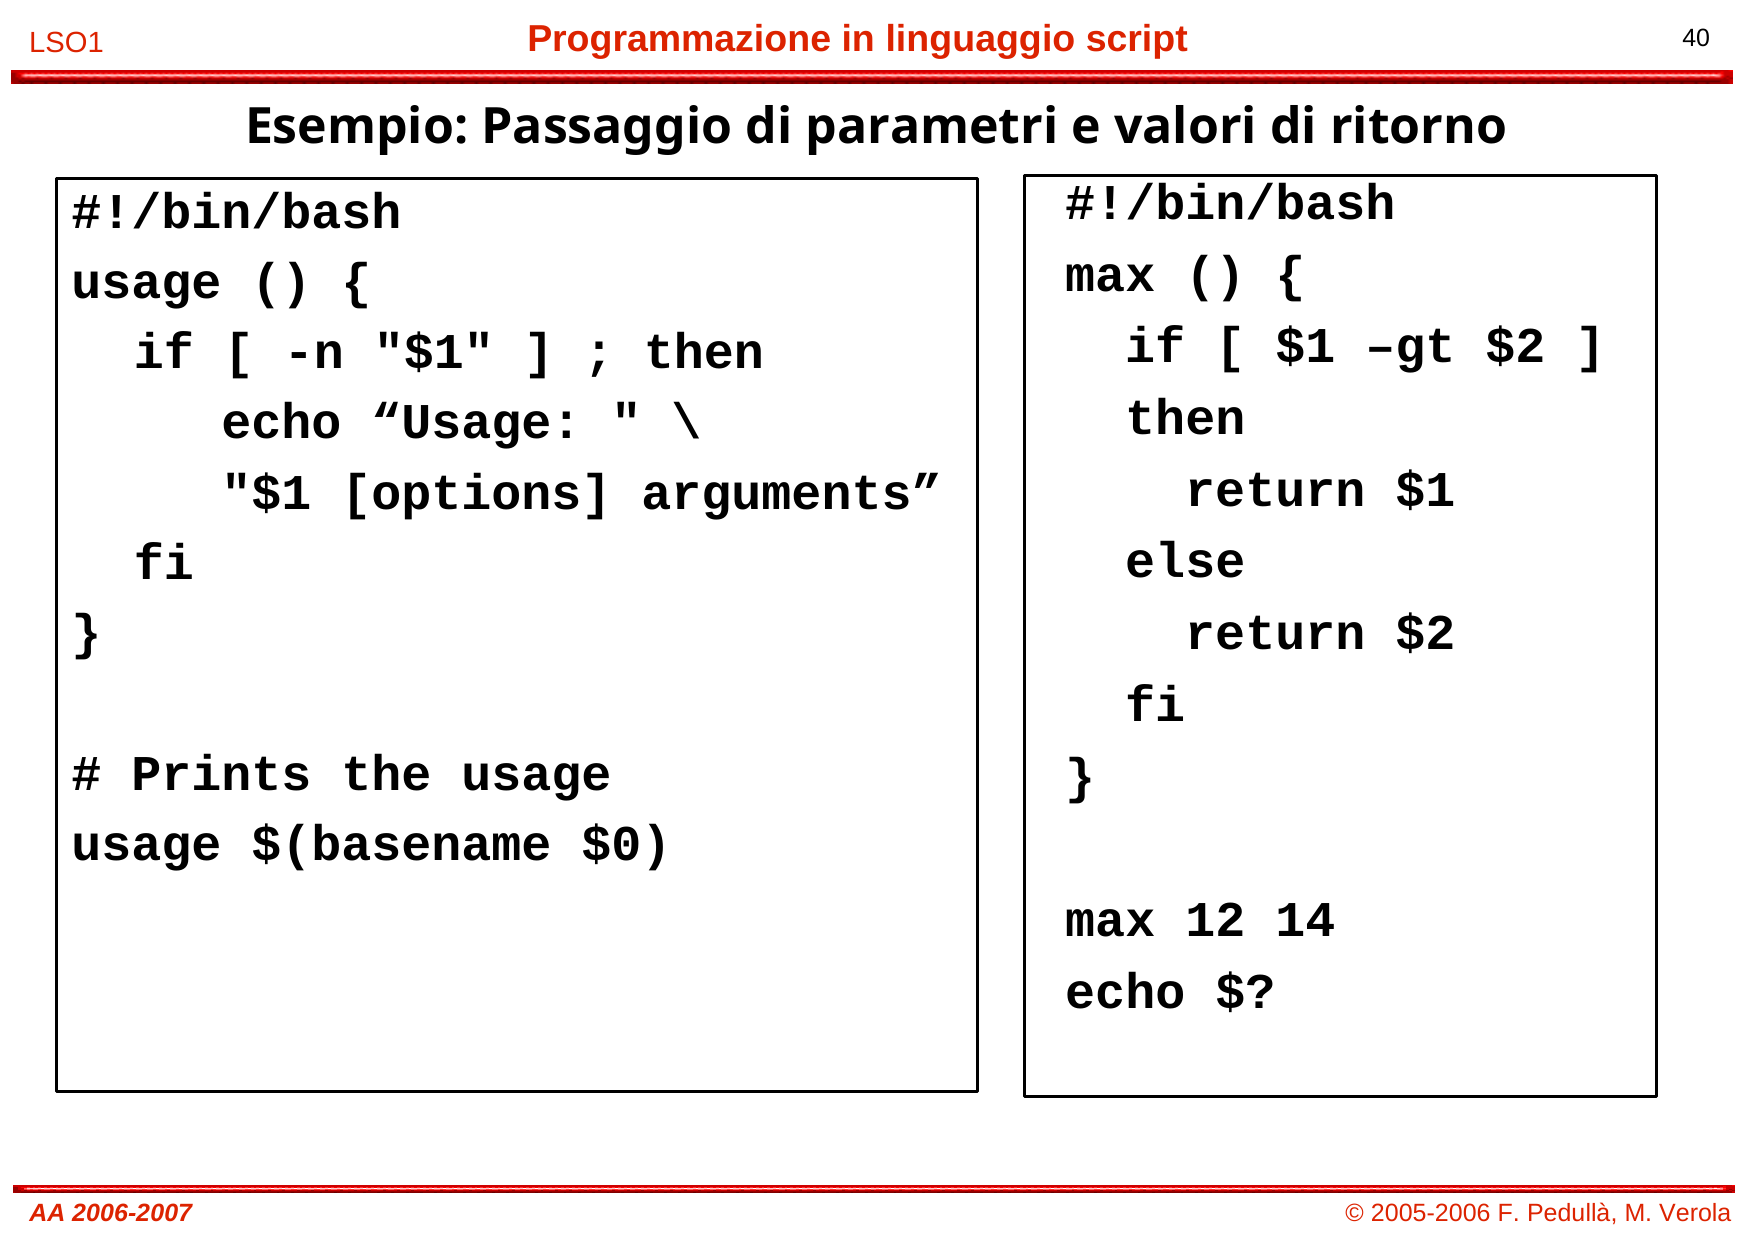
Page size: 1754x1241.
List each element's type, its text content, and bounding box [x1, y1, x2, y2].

picture [11, 70, 142, 84]
picture [1611, 70, 1733, 84]
title Esempio: Passaggio di parametri e valori di ritorno [142, 70, 1611, 182]
list #!/bin/bash max () { if [ $1 –gt $2 ] then return $1 else return $2 fi } max 12 14 echo $? [1024, 175, 1657, 1097]
list #!/bin/bash usage () { if [ -n "$1" ] ; then echo “Usage: " \ "$1 [options] arguments” fi } # Prints the usage usage $(basename $0) [56, 178, 978, 1092]
picture [13, 1185, 1735, 1193]
